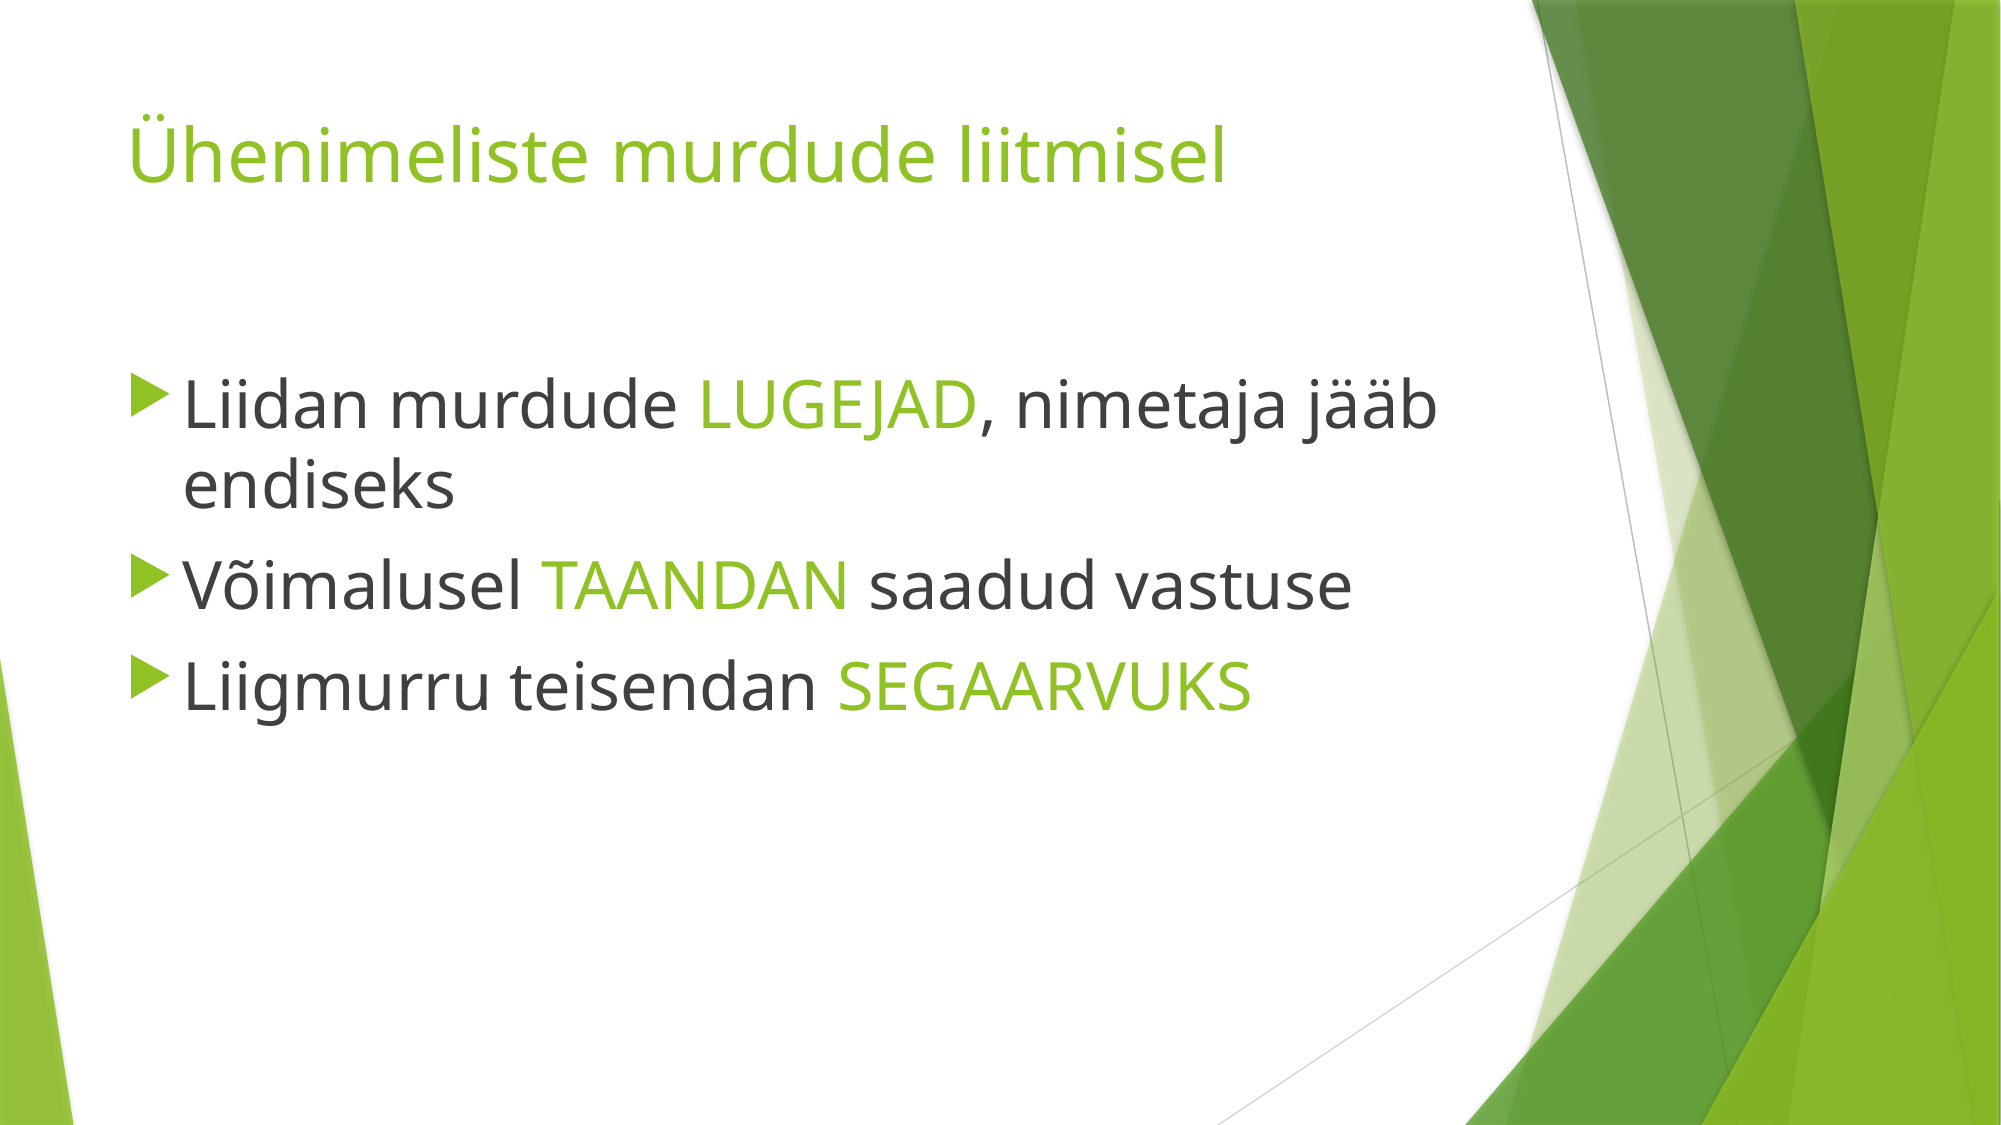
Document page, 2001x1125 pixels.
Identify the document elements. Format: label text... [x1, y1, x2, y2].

list Liidan murdude LUGEJAD, nimetaja jääb endiseks Võimalusel TAANDAN saadud vastuse Liigmurru teisendan SEGAARVUKS [111, 354, 1522, 992]
title Ühenimeliste murdude liitmisel [111, 99, 1522, 317]
